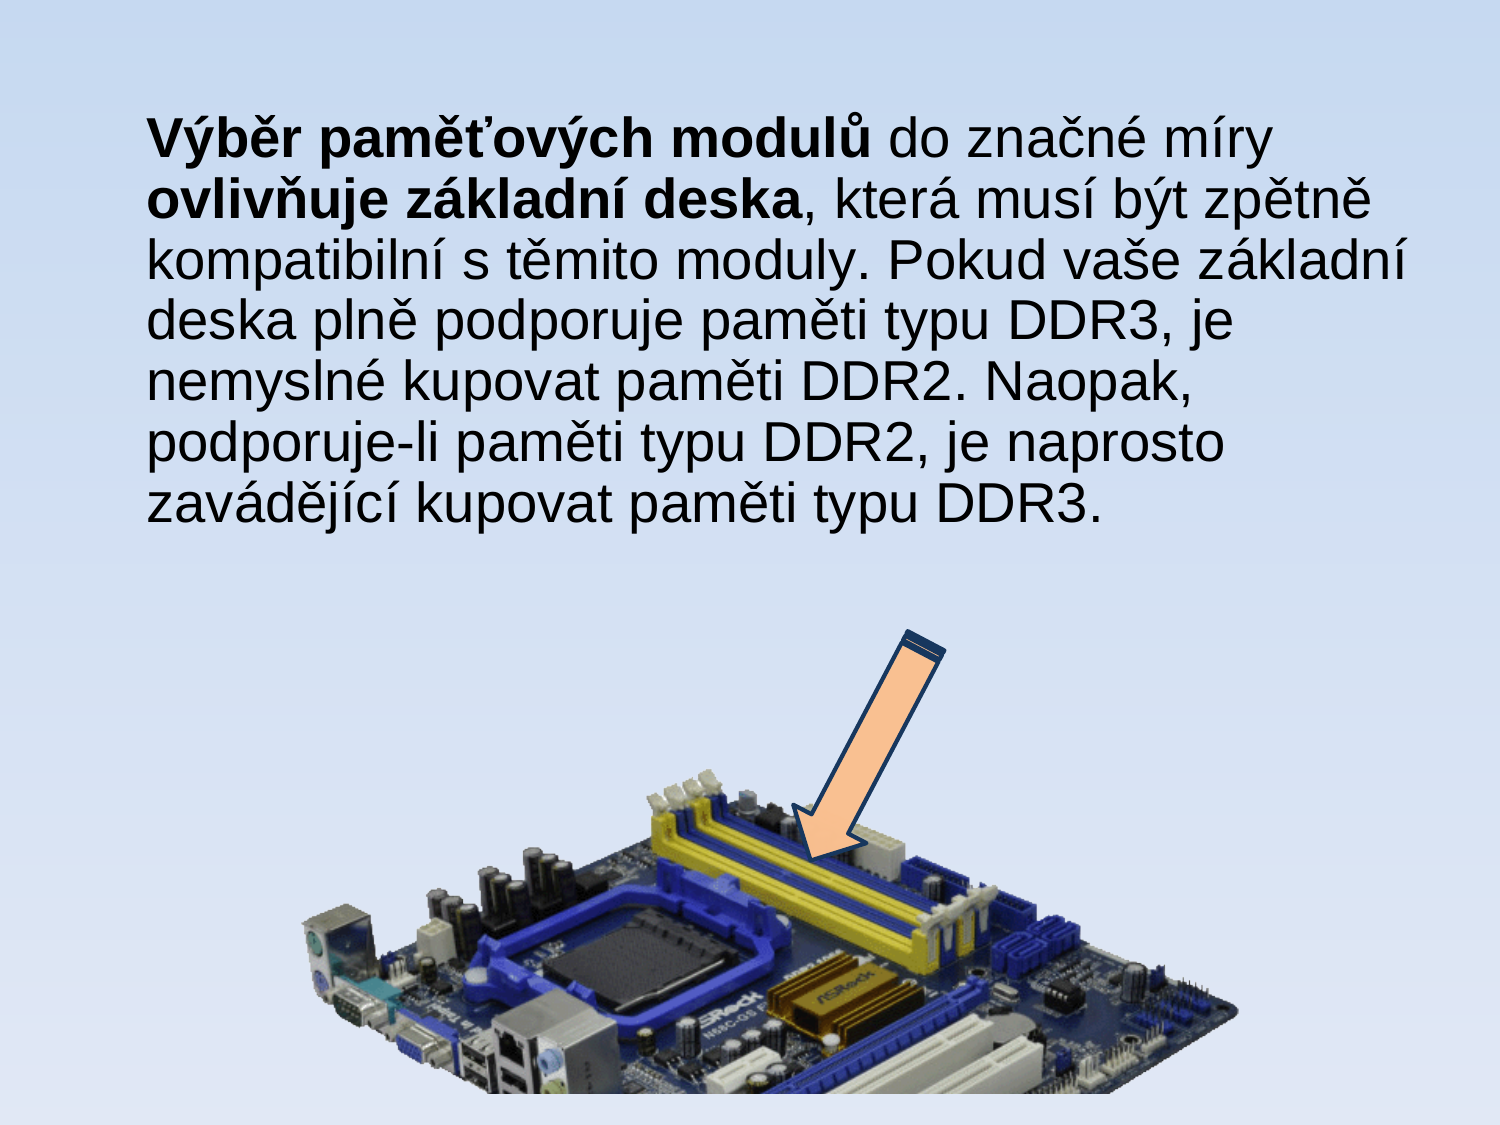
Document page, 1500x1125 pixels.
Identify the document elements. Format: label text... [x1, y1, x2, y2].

list Výběr paměťových modulů do značné míry ovlivňuje základní deska, která musí být zpětně kompatibilní s těmito moduly. Pokud vaše základní deska plně podporuje paměti typu DDR3, je nemyslné kupovat paměti DDR2. Naopak, podporuje-li paměti typu DDR2, je naprosto zavádějící kupovat paměti typu DDR3. [75, 101, 1426, 591]
text_box [793, 631, 945, 861]
picture [301, 766, 1239, 1094]
